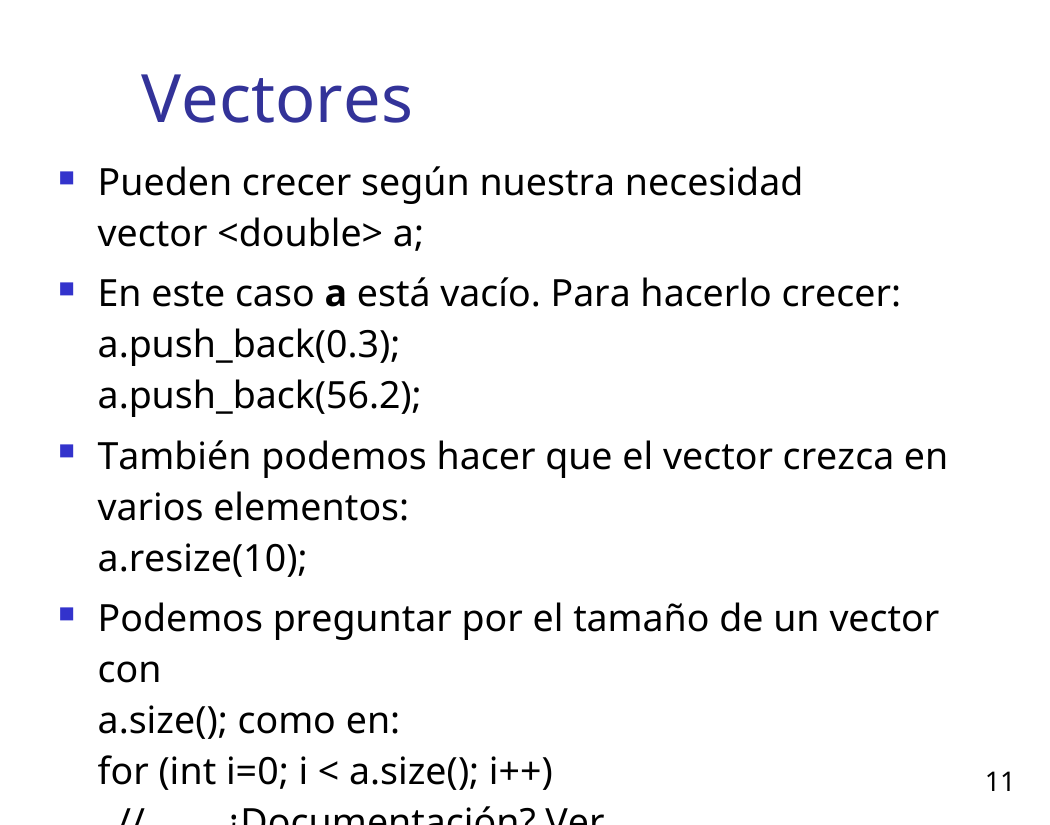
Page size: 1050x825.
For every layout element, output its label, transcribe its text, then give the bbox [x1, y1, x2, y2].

list Pueden crecer según nuestra necesidad vector <double> a; En este caso a está vacío. Para hacerlo crecer: a.push_back(0.3); a.push_back(56.2); También podemos hacer que el vector crezca en varios elementos: a.resize(10); Podemos preguntar por el tamaño de un vector con a.size(); como en: for (int i=0; i < a.size(); i++) // ..... ¿Documentación? Ver www.cplusplus.com [47, 150, 976, 729]
title Vectores [131, 27, 1026, 148]
